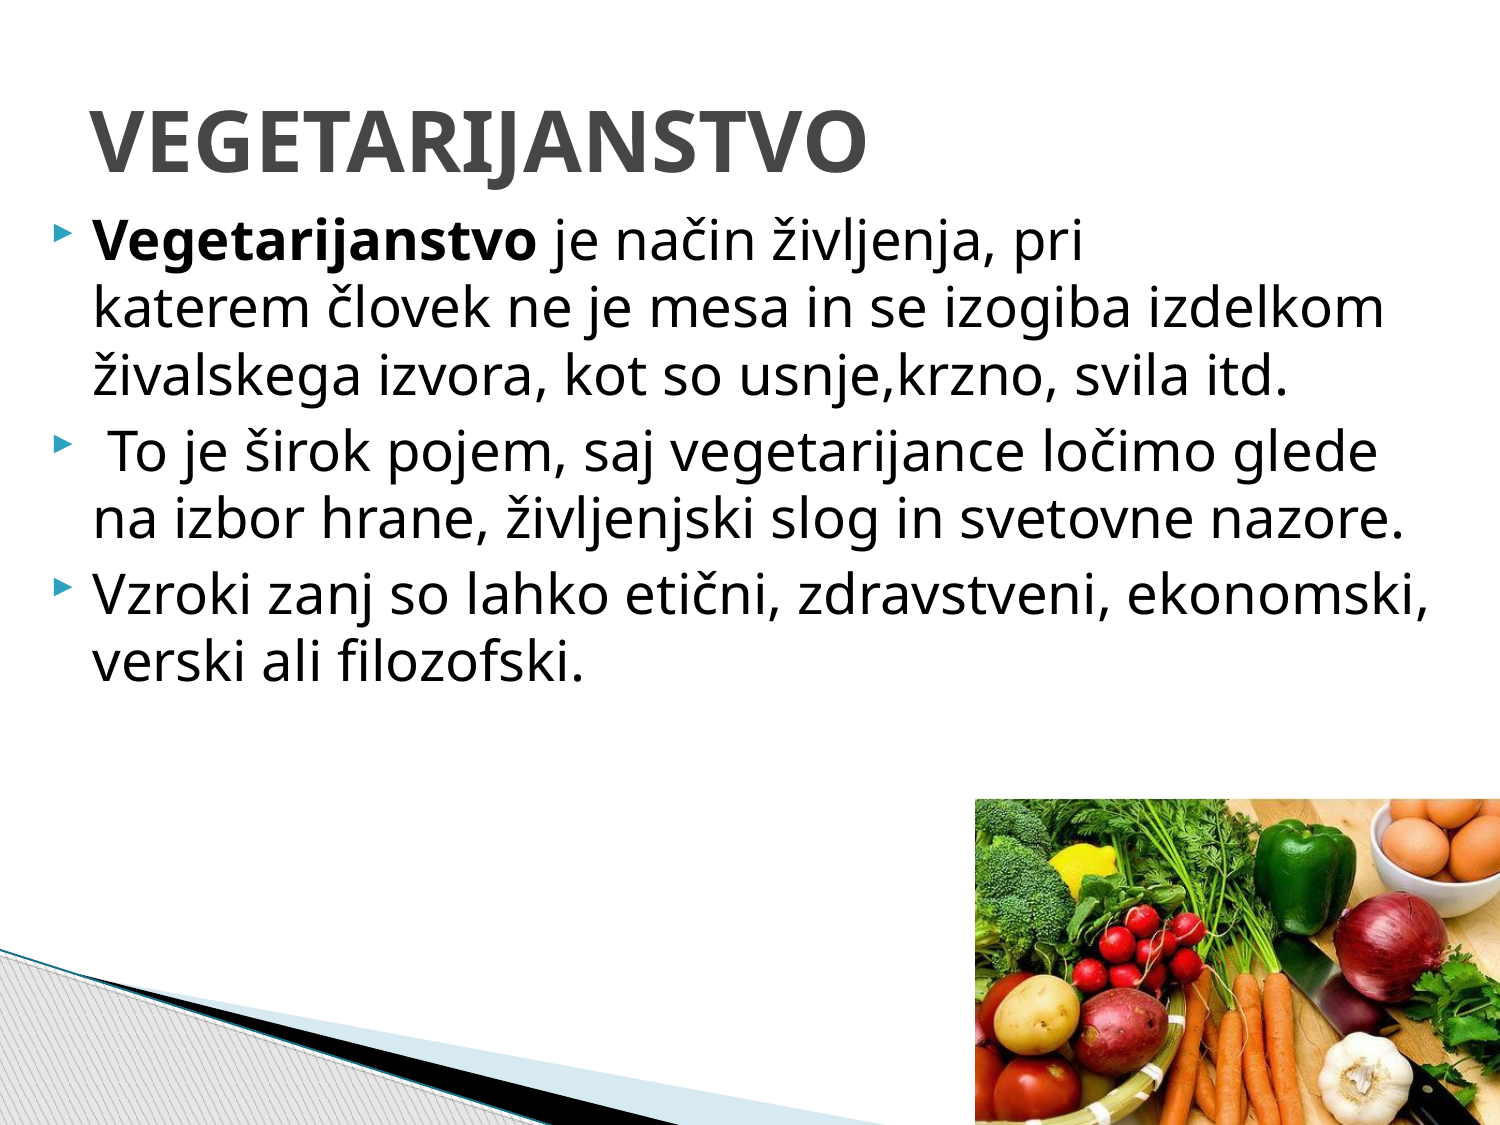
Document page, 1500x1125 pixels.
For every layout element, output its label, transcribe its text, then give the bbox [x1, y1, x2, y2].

title VEGETARIJANSTVO [75, 45, 1425, 233]
list Vegetarijanstvo je način življenja, pri katerem človek ne je mesa in se izogiba izdelkom živalskega izvora, kot so usnje,krzno, svila itd. To je širok pojem, saj vegetarijance ločimo glede na izbor hrane, življenjski slog in svetovne nazore. Vzroki zanj so lahko etični, zdravstveni, ekonomski, verski ali filozofski. [17, 196, 1459, 939]
picture [975, 798, 1500, 1125]
